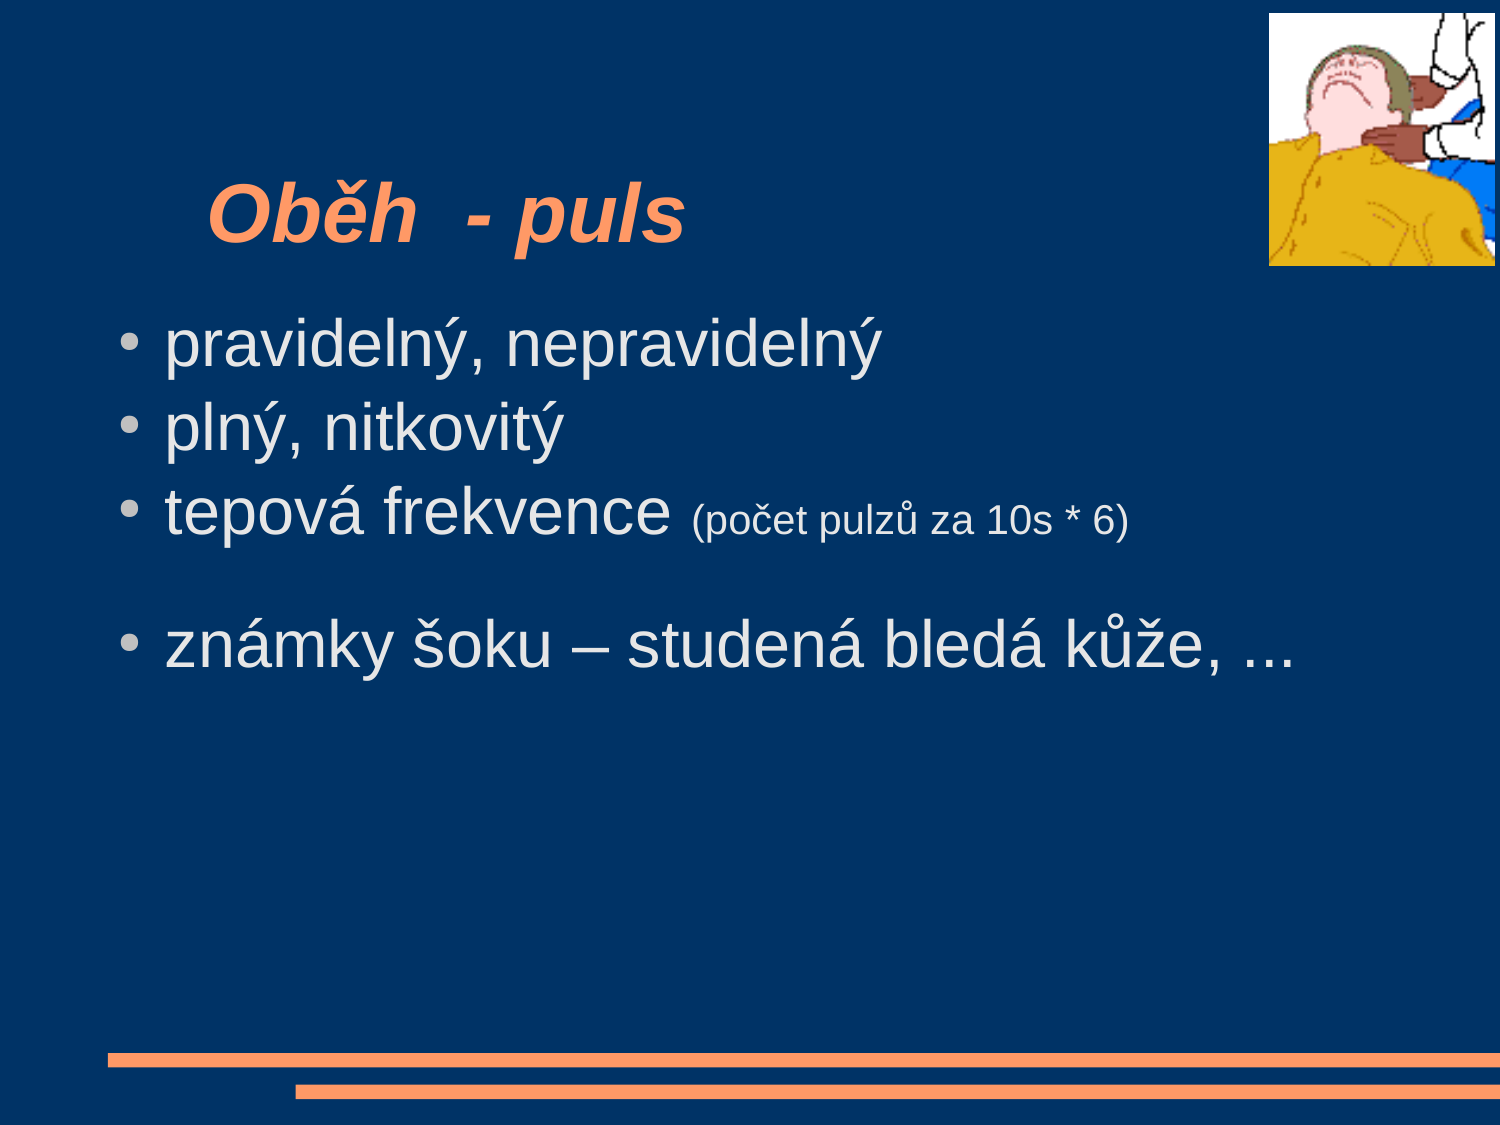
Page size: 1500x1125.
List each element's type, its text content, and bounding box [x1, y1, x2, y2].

list pravidelný, nepravidelný plný, nitkovitý tepová frekvence (počet pulzů za 10s * 6) známky šoku – studená bledá kůže, ... [100, 303, 1500, 1034]
picture [1269, 13, 1495, 266]
title Oběh - puls [206, 110, 1500, 303]
